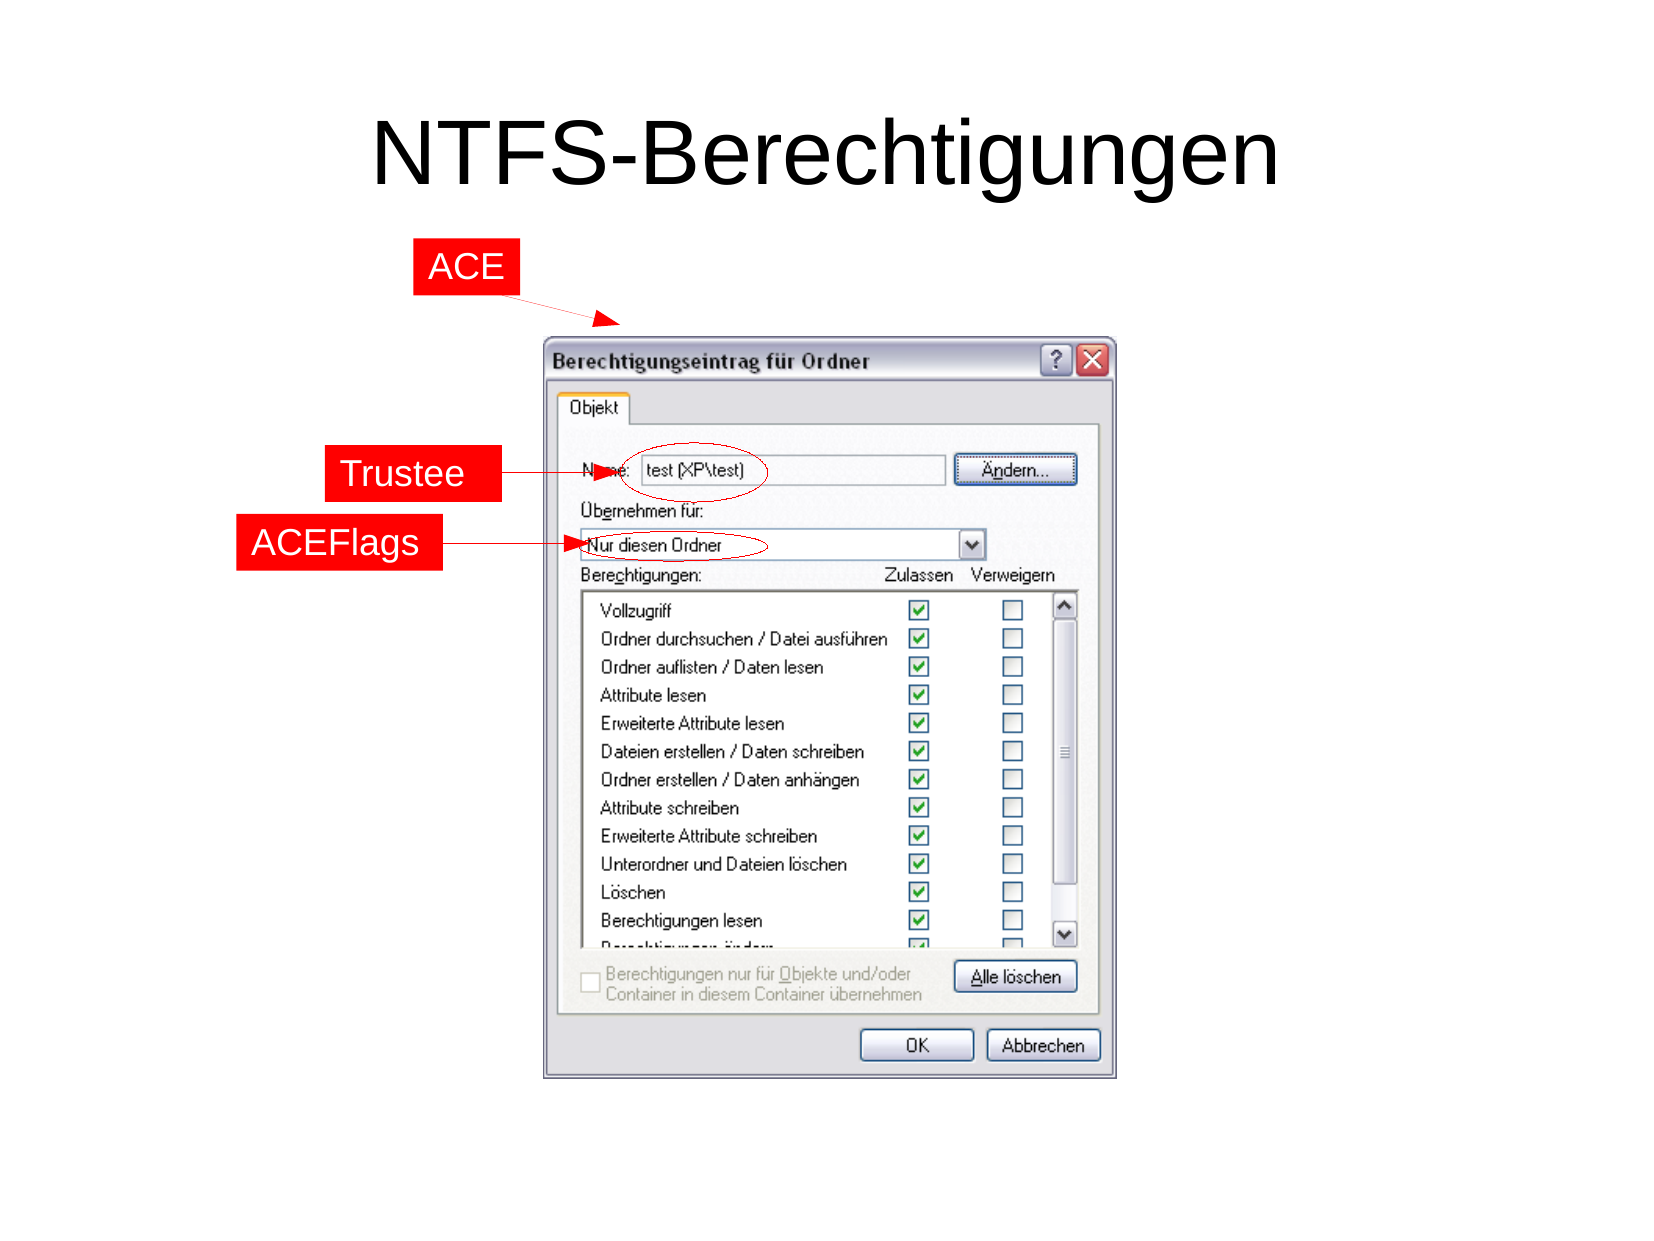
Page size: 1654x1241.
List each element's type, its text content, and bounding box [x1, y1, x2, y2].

text_box ACE [413, 238, 521, 296]
text_box ACEFlags [236, 513, 443, 571]
text_box Trustee [324, 445, 502, 502]
title NTFS-Berechtigungen [82, 56, 1571, 250]
picture [543, 336, 1117, 1079]
